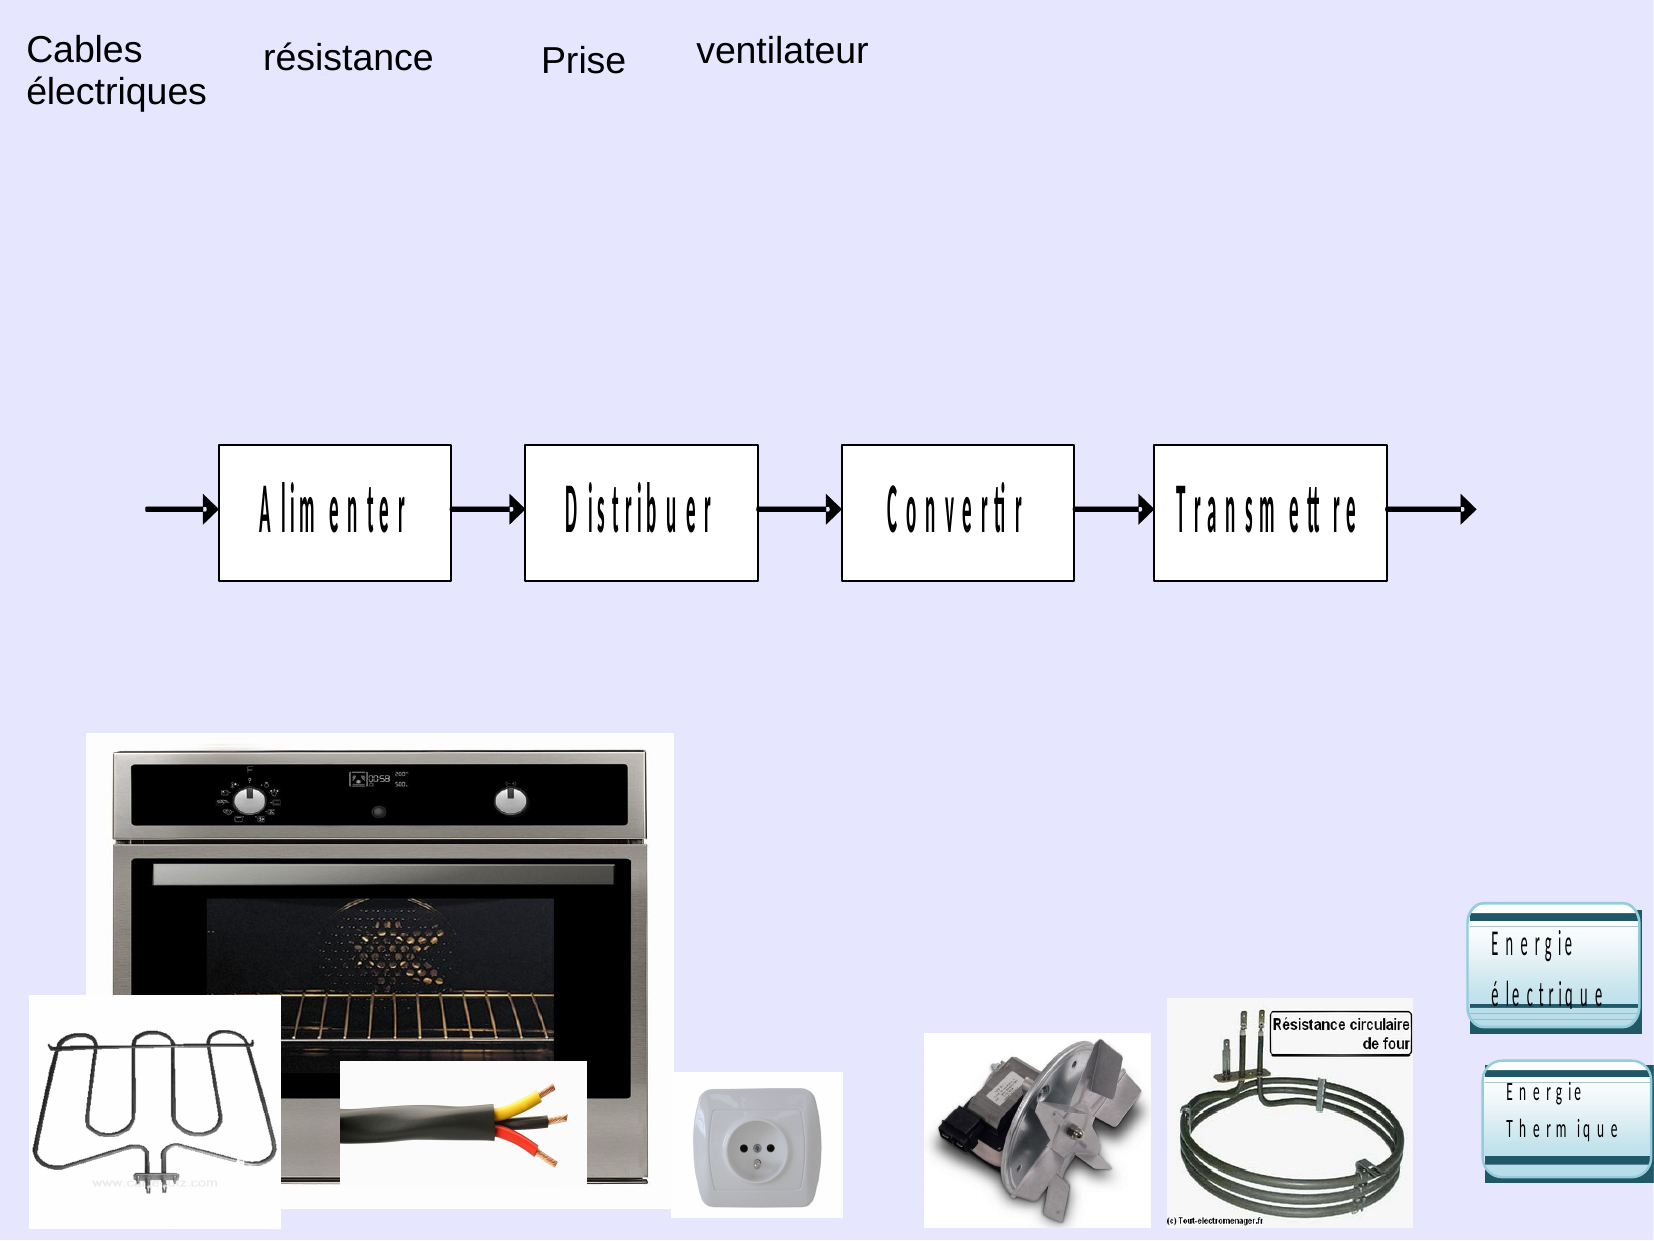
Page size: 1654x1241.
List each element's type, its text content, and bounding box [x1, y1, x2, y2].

text_box ventilateur [681, 22, 950, 80]
picture [1481, 1059, 1654, 1183]
picture [1167, 998, 1413, 1228]
text_box Prise [526, 32, 691, 89]
picture [1466, 901, 1643, 1035]
picture [145, 442, 1478, 584]
picture [924, 1033, 1151, 1228]
text_box résistance [248, 29, 506, 87]
text_box Cables électriques [11, 21, 246, 121]
picture [29, 733, 843, 1229]
